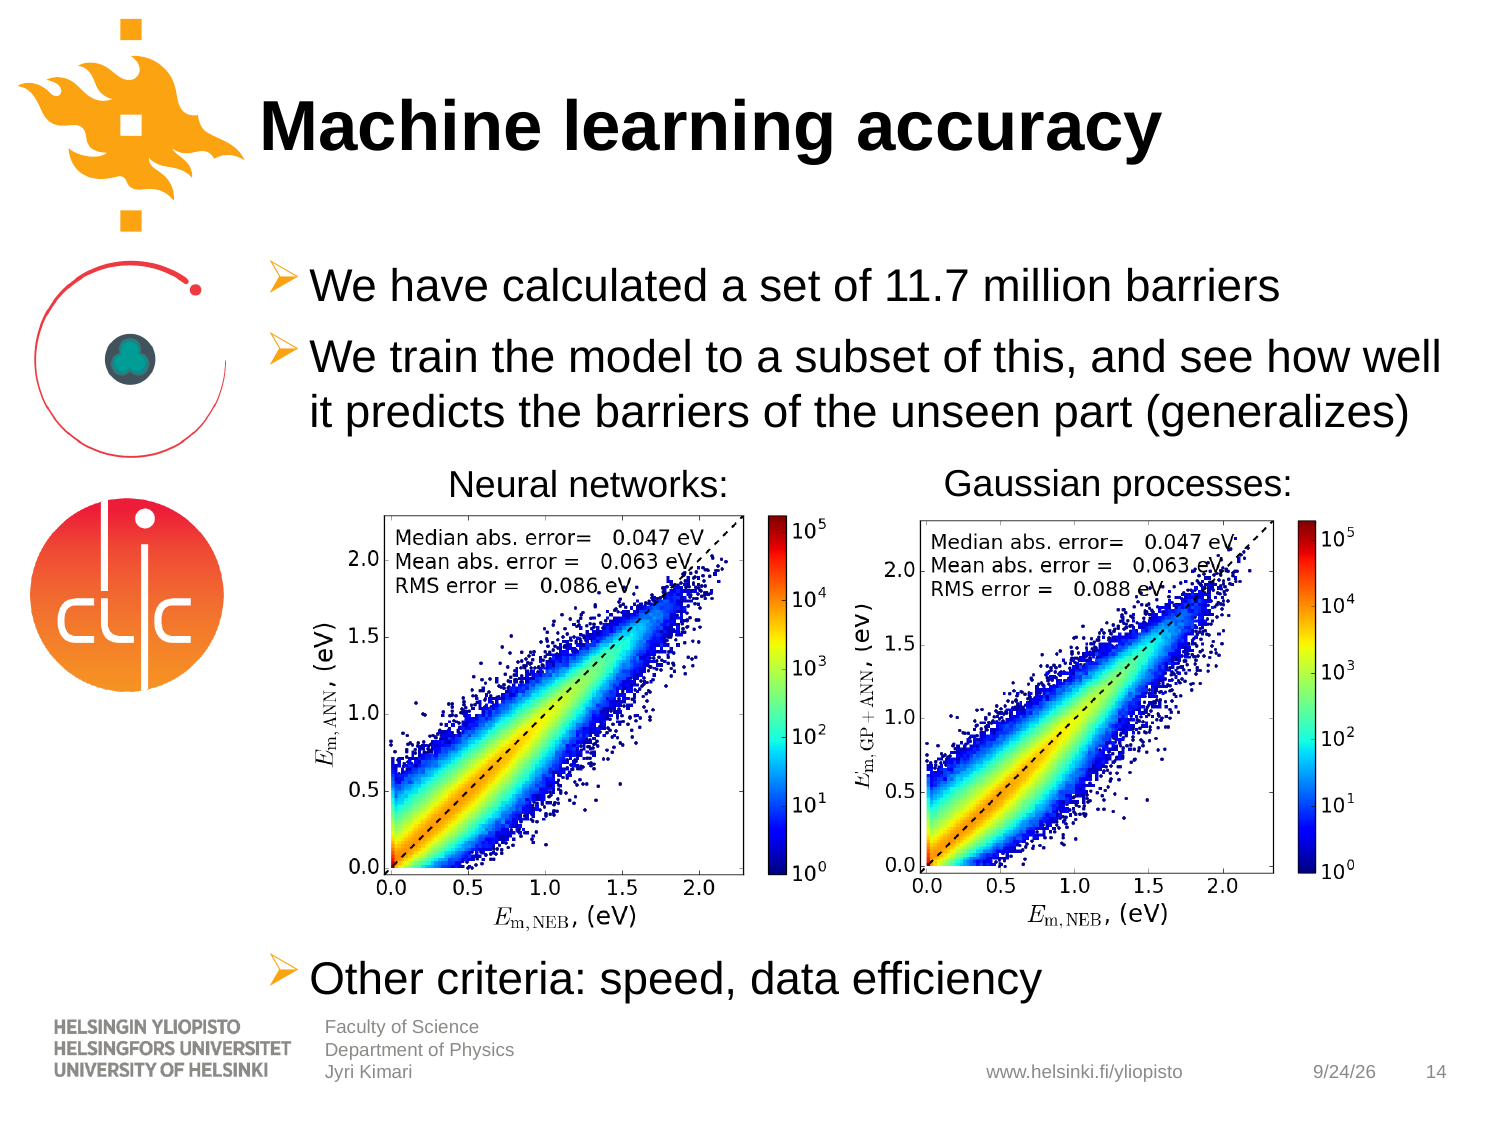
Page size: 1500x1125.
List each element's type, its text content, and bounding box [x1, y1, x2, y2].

picture [0, 255, 1383, 944]
picture [53, 1017, 292, 1079]
text_box Gaussian processes: [928, 455, 1308, 513]
slide_number 11/14/18 [1230, 1011, 1376, 1083]
list We have calculated a set of 11.7 million barriers We train the model to a subset of this, and see how well it predicts the barriers of the unseen part (generalizes) Other criteria: speed, data efficiency [265, 255, 1447, 988]
footer Faculty of Science Department of Physics Jyri Kimari [324, 1011, 750, 1083]
slide_number 10 [1376, 1011, 1447, 1083]
text_box Neural networks: [433, 455, 744, 513]
title Machine learning accuracy [259, 30, 1447, 214]
